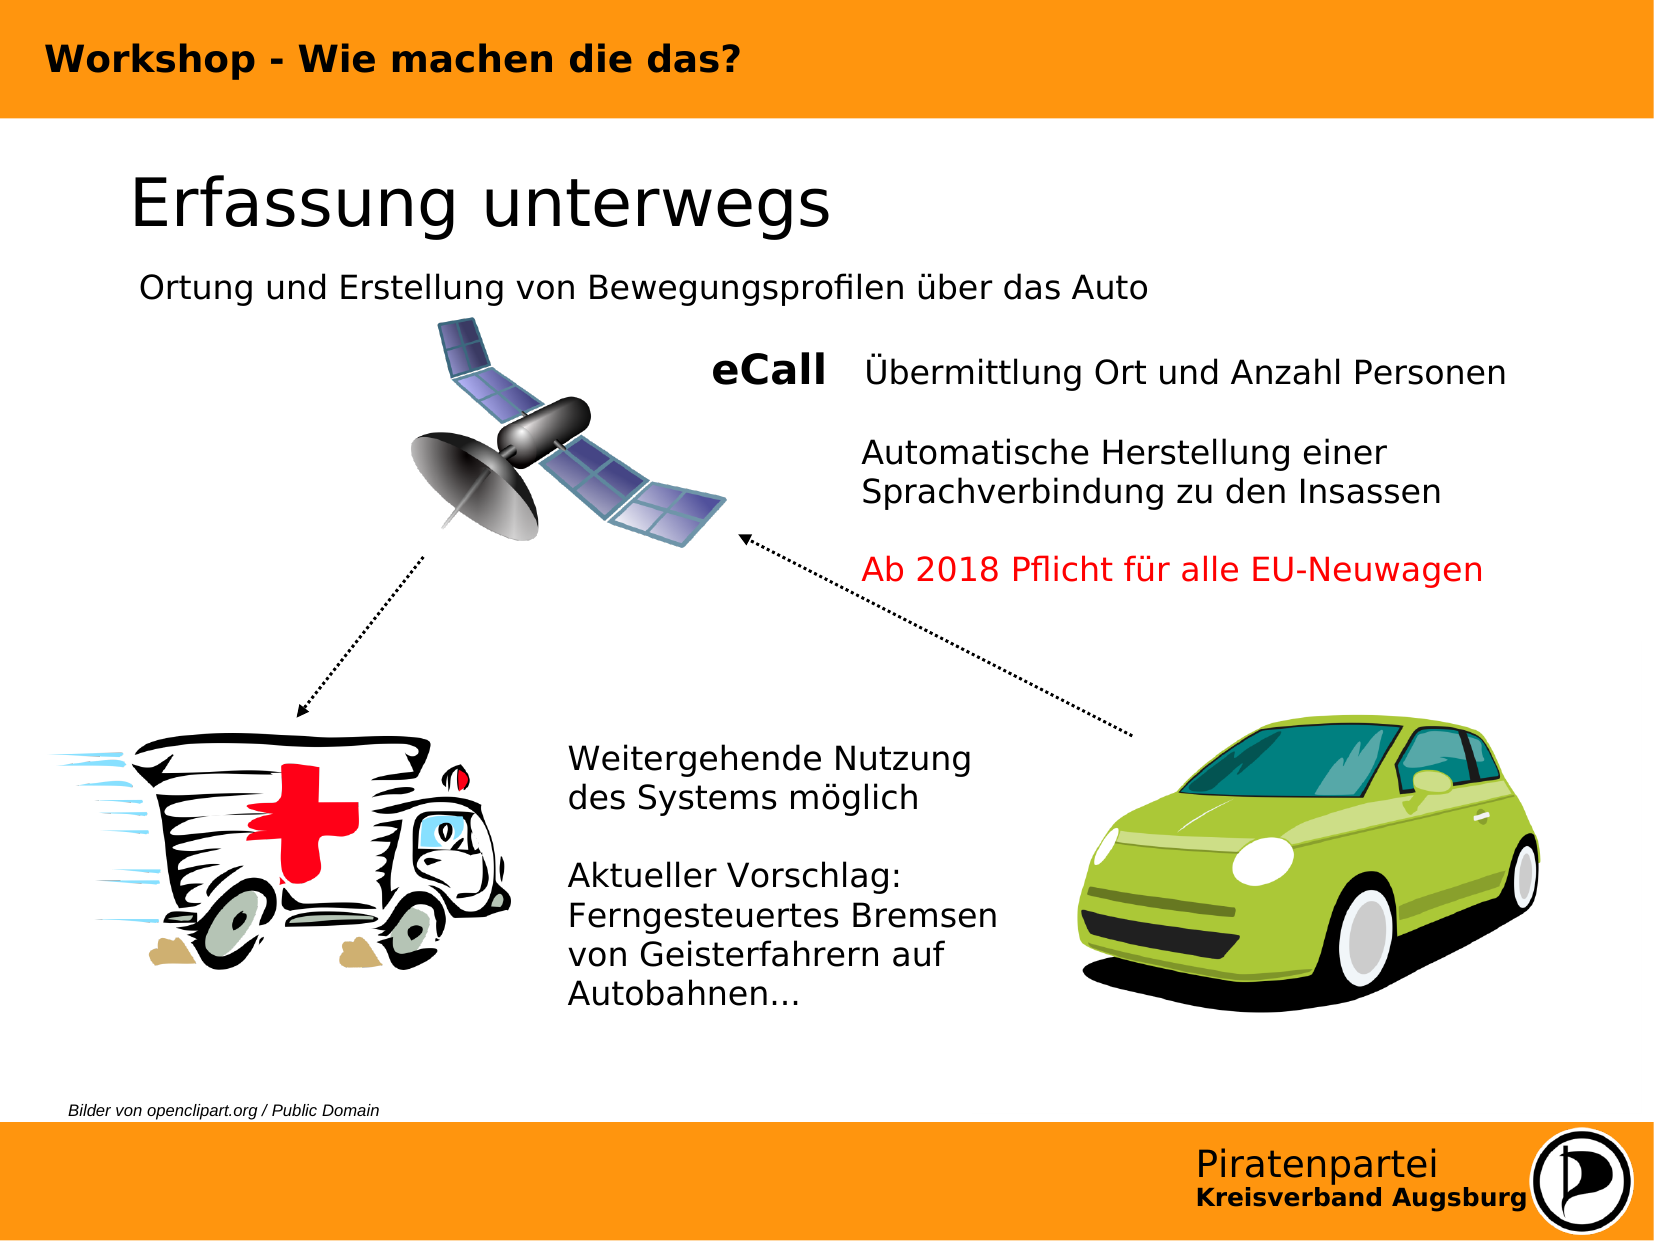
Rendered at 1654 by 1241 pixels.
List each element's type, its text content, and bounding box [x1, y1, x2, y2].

picture [972, 641, 1642, 1114]
text_box Ortung und Erstellung von Bewegungsprofilen über das Auto [123, 259, 1506, 318]
picture [407, 314, 732, 551]
text_box Workshop - Wie machen die das? [29, 29, 1329, 88]
text_box Bilder von openclipart.org / Public Domain [53, 1092, 395, 1127]
picture [1529, 1127, 1634, 1235]
text_box eCall Übermittlung Ort und Anzahl Personen Automatische Herstellung einer Sprachverbindung zu den Insassen Ab 2018 Pflicht für alle EU-Neuwagen [696, 336, 1584, 682]
text_box Weitergehende Nutzung des Systems möglich Aktueller Vorschlag: Ferngesteuertes Bremsen von Geisterfahrern auf Autobahnen... [552, 731, 1049, 1018]
text_box Erfassung unterwegs [115, 155, 1560, 248]
picture [47, 733, 511, 970]
